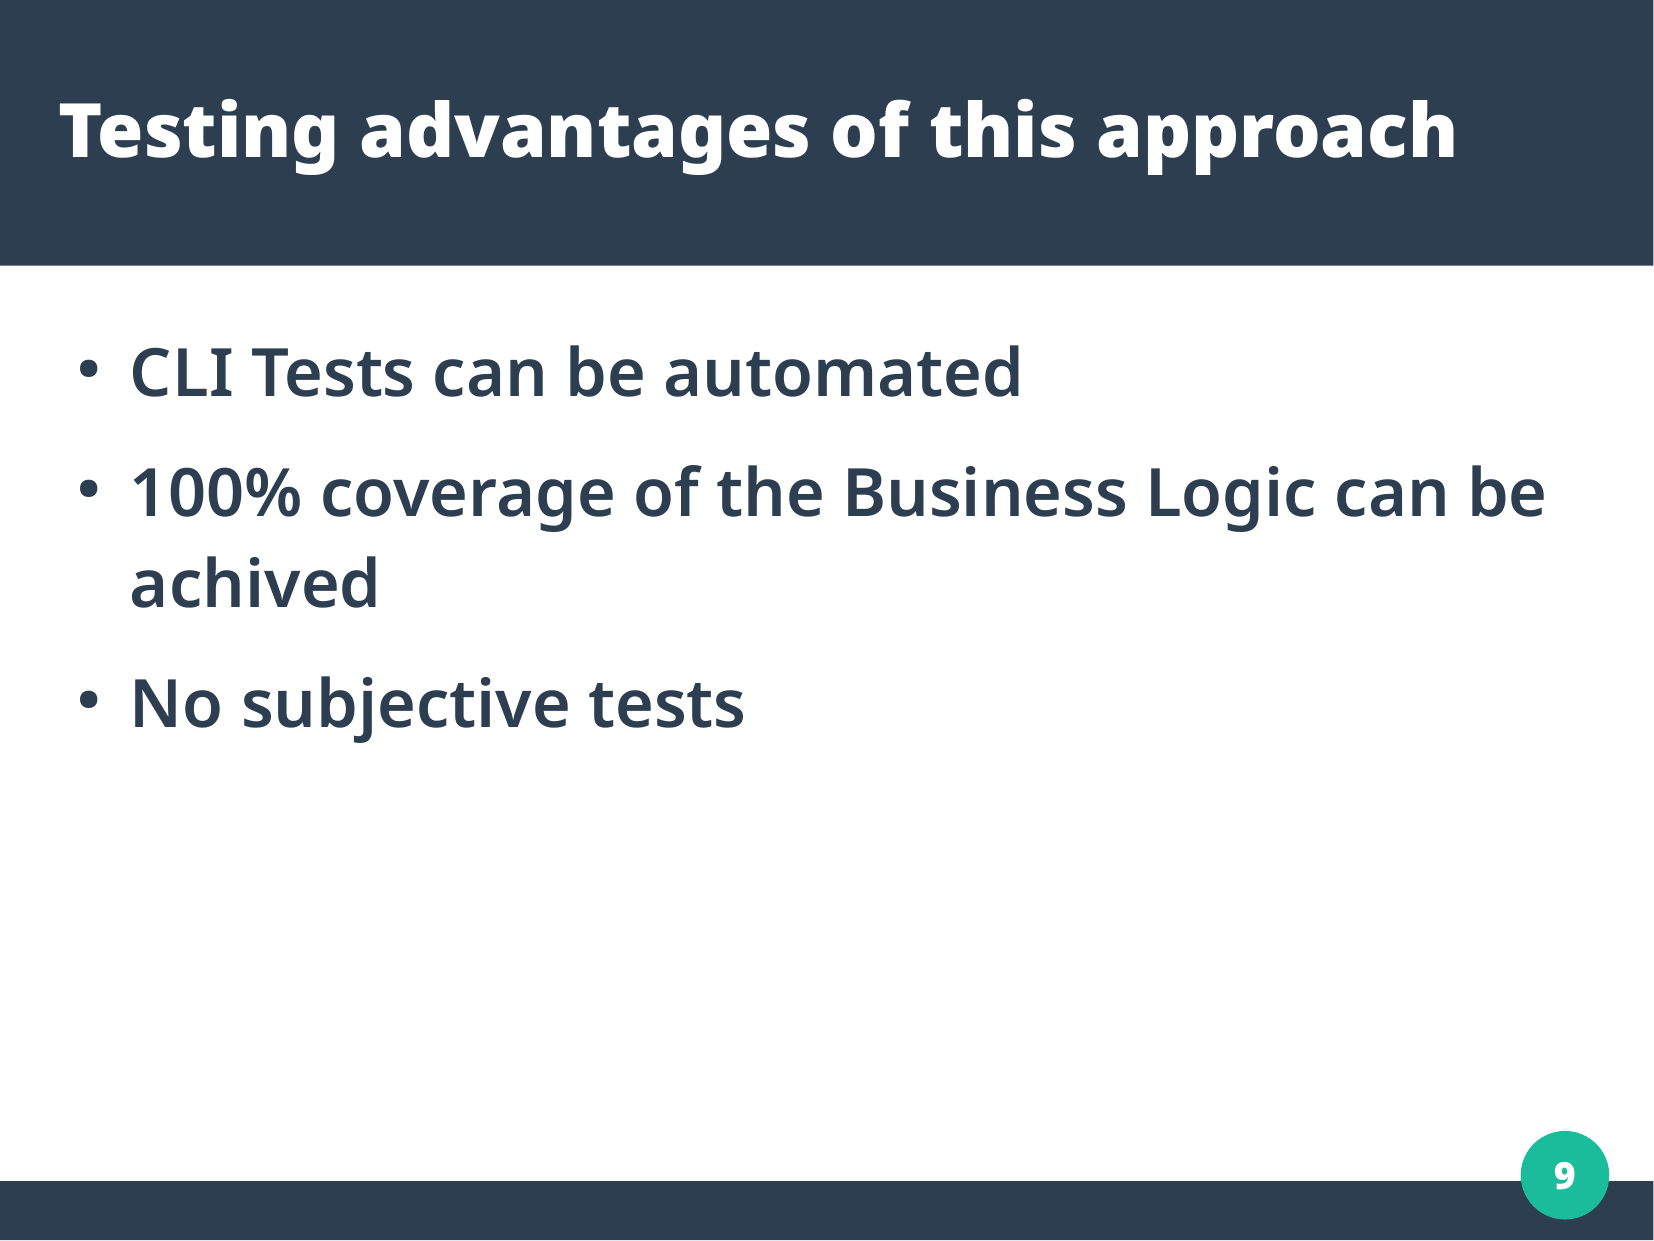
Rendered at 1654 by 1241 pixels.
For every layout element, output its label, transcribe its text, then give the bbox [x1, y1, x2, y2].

title Testing advantages of this approach [59, 49, 1595, 207]
list CLI Tests can be automated 100% coverage of the Business Logic can be achived No subjective tests [59, 324, 1595, 1152]
